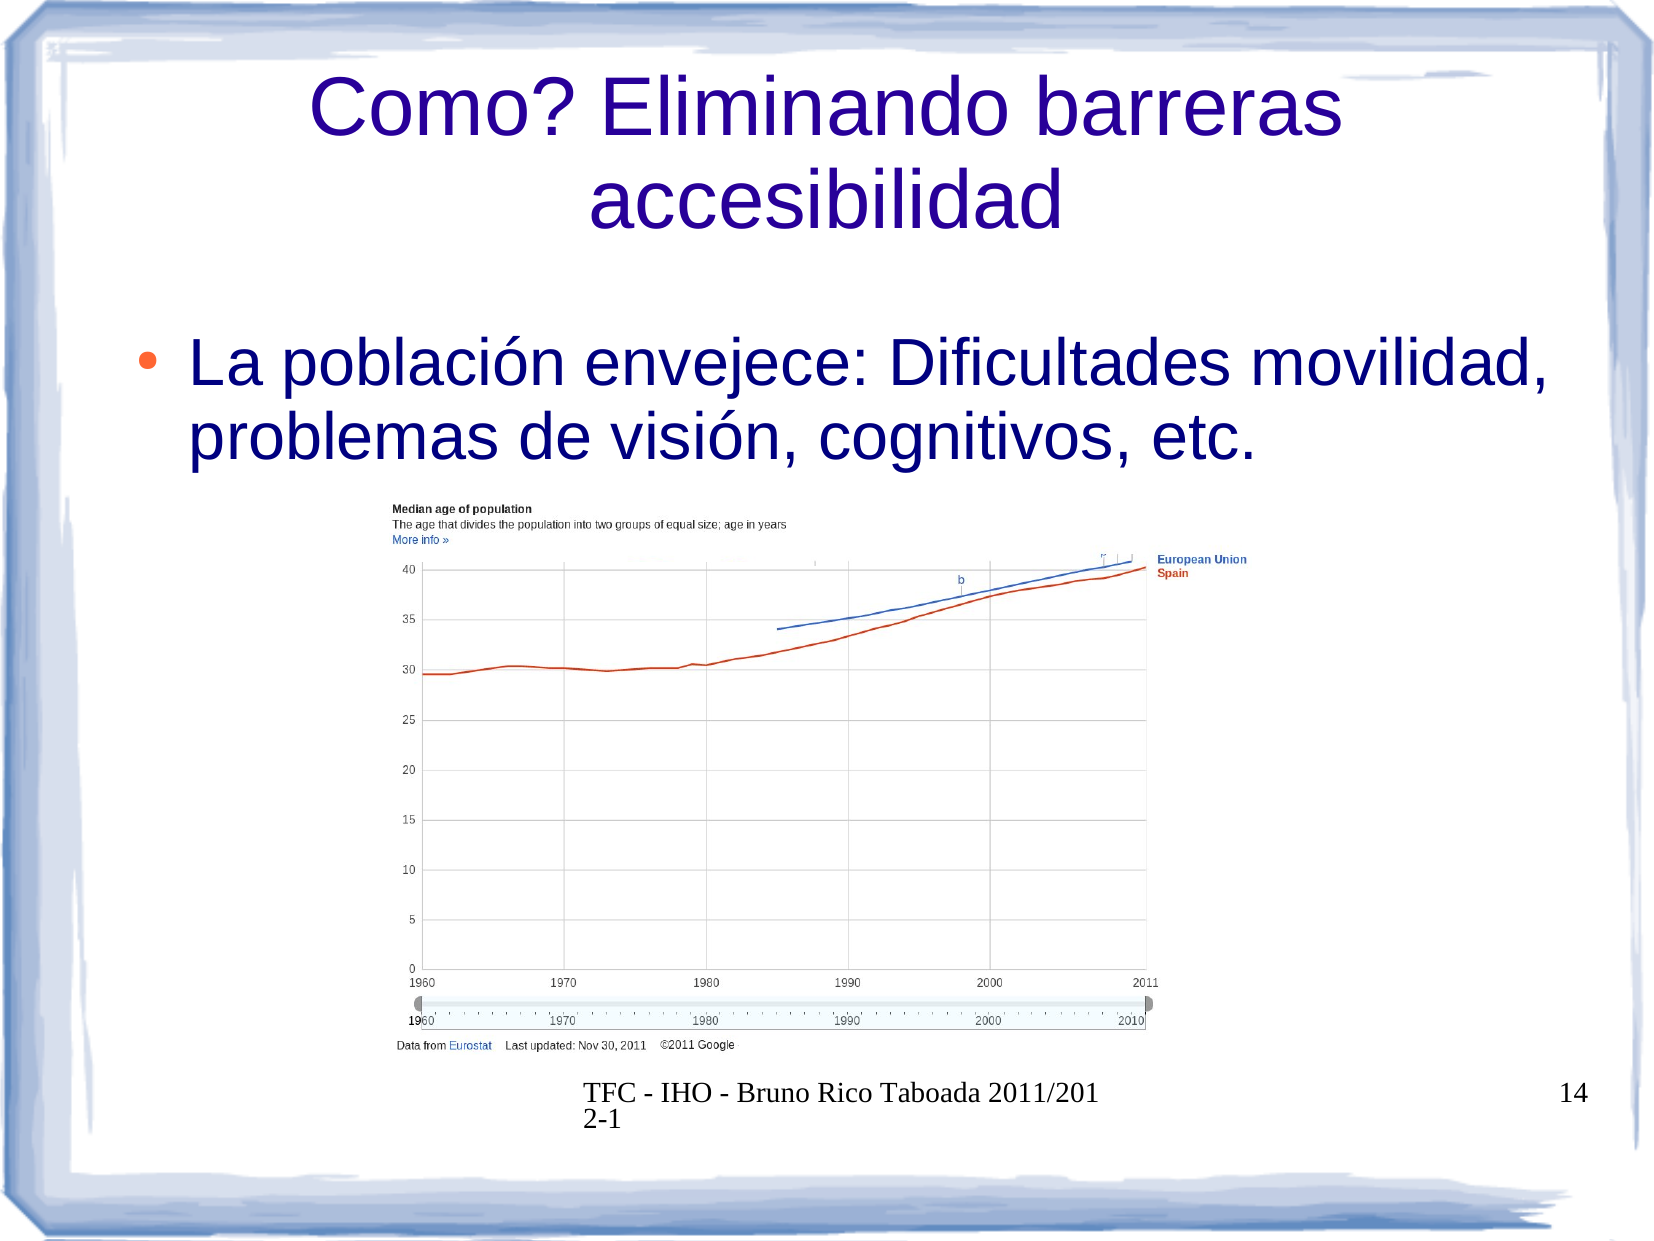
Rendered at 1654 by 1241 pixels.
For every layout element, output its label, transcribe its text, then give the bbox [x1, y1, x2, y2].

picture [0, 0, 1654, 1241]
title Como? Eliminando barreras accesibilidad [82, 49, 1571, 257]
list La población envejece: Dificultades movilidad, problemas de visión, cognitivos, etc. [118, 324, 1571, 1167]
